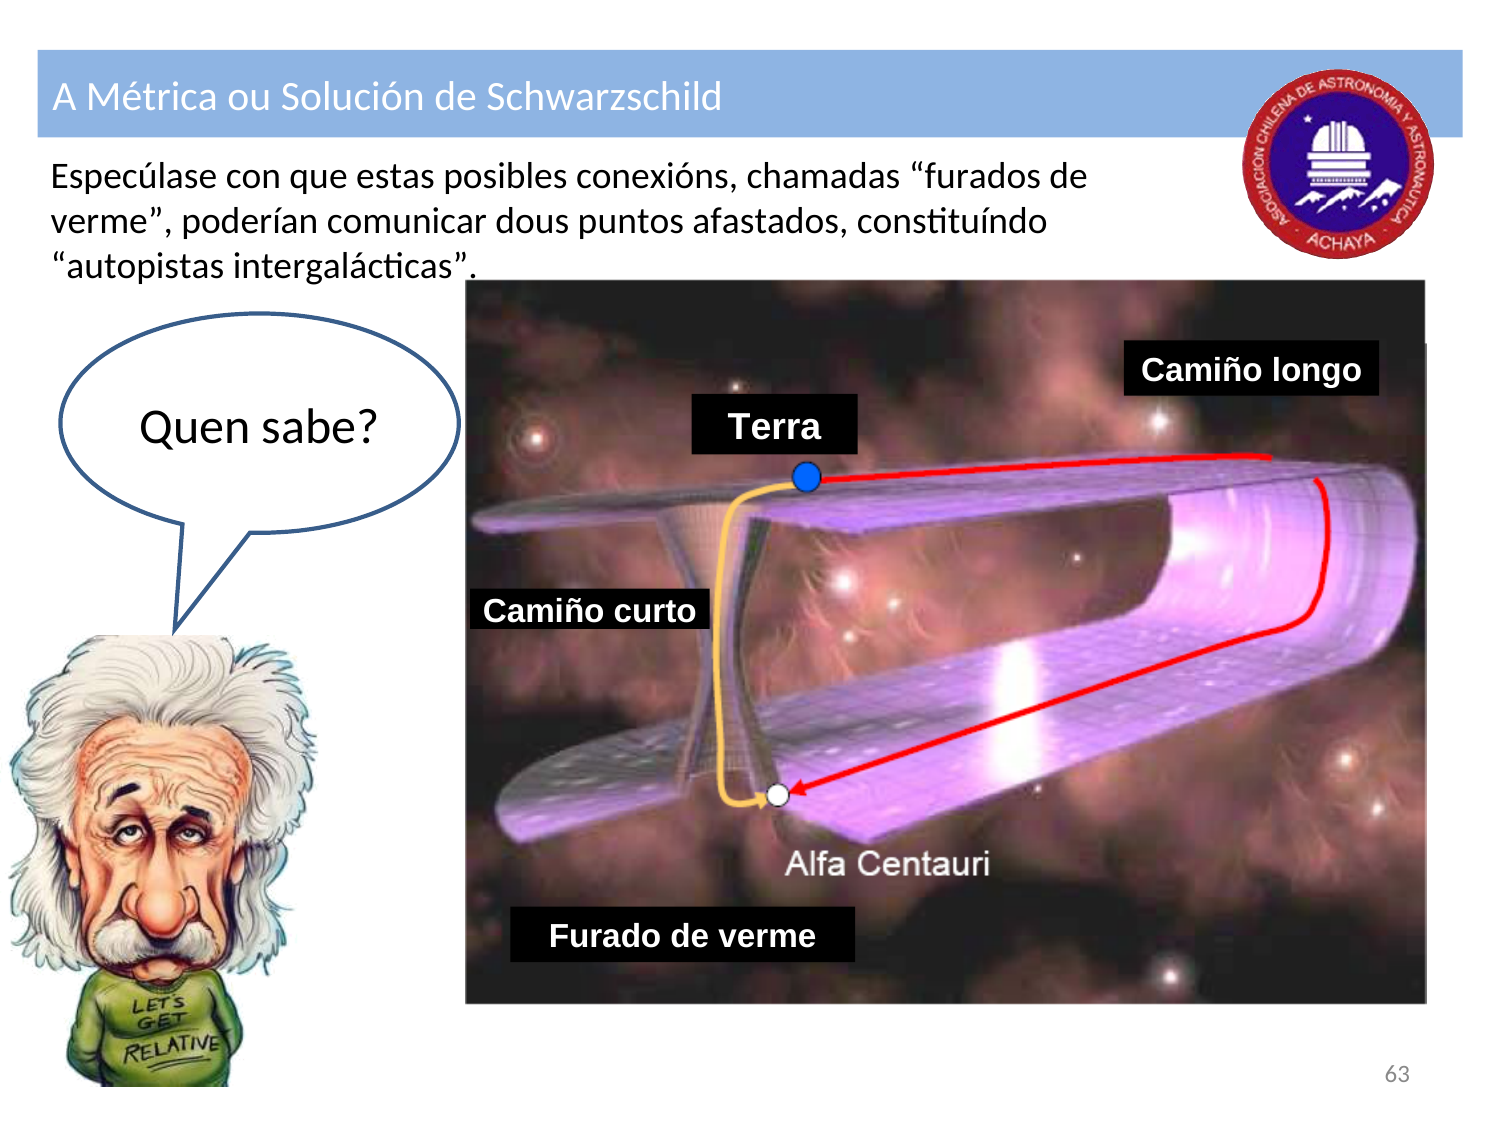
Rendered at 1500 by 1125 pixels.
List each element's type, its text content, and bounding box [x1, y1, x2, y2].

text_box Terra [691, 393, 858, 455]
text_box Quen sabe? [60, 313, 459, 630]
text_box Especúlase con que estas posibles conexións, chamadas “furados de verme”, poderían comunicar dous puntos afastados, constituíndo “autopistas intergalácticas”. [35, 143, 1198, 294]
picture [0, 635, 340, 1087]
text_box A Métrica ou Solución de Schwarzschild [37, 49, 1463, 138]
picture [465, 277, 1427, 1006]
text_box <número> [1074, 1042, 1426, 1103]
text_box Camiño curto [470, 588, 710, 629]
text_box Camiño longo [1123, 340, 1380, 396]
text_box Furado de verme [510, 906, 856, 963]
picture [1240, 67, 1436, 260]
